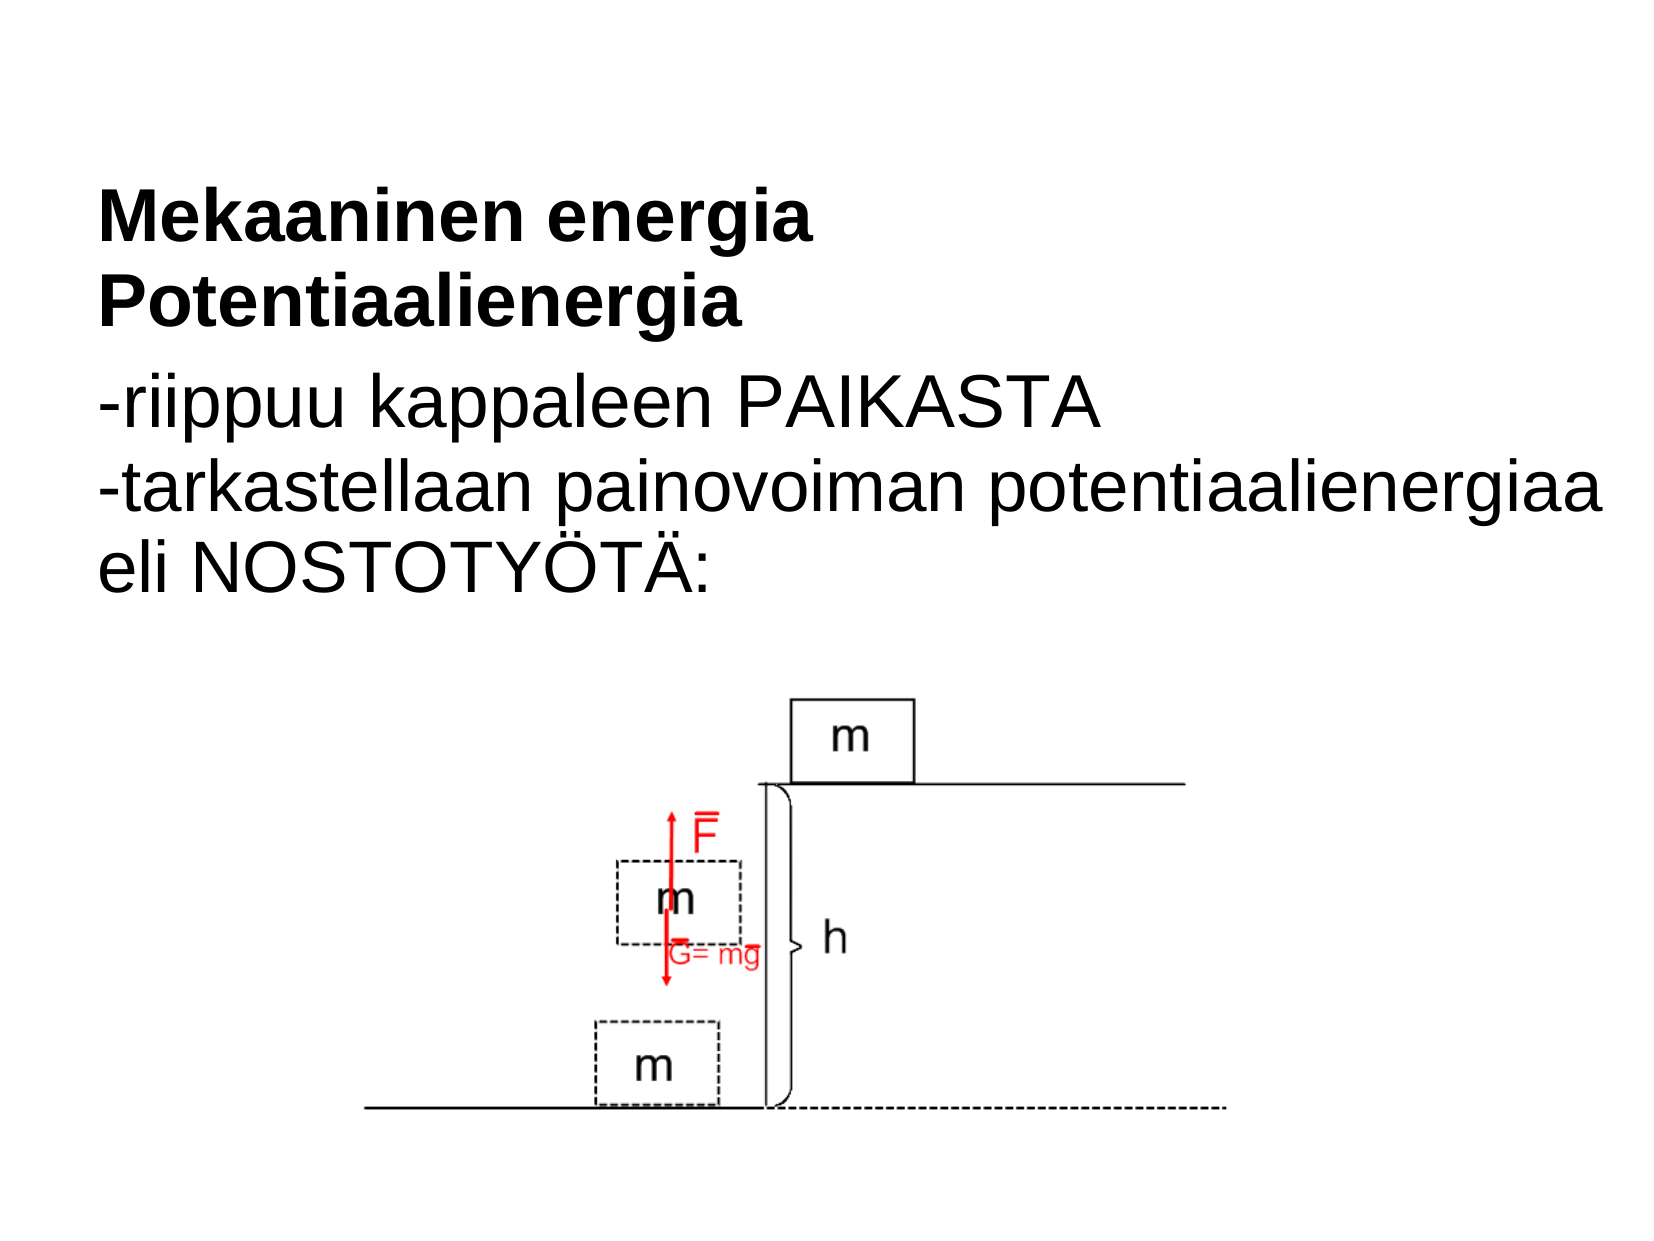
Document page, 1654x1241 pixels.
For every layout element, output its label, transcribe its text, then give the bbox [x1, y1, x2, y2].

picture [337, 643, 1252, 1134]
text_box Mekaaninen energia Potentiaalienergia -riippuu kappaleen PAIKASTA -tarkastellaan painovoiman potentiaalienergiaa eli NOSTOTYÖTÄ: [82, 161, 1654, 638]
